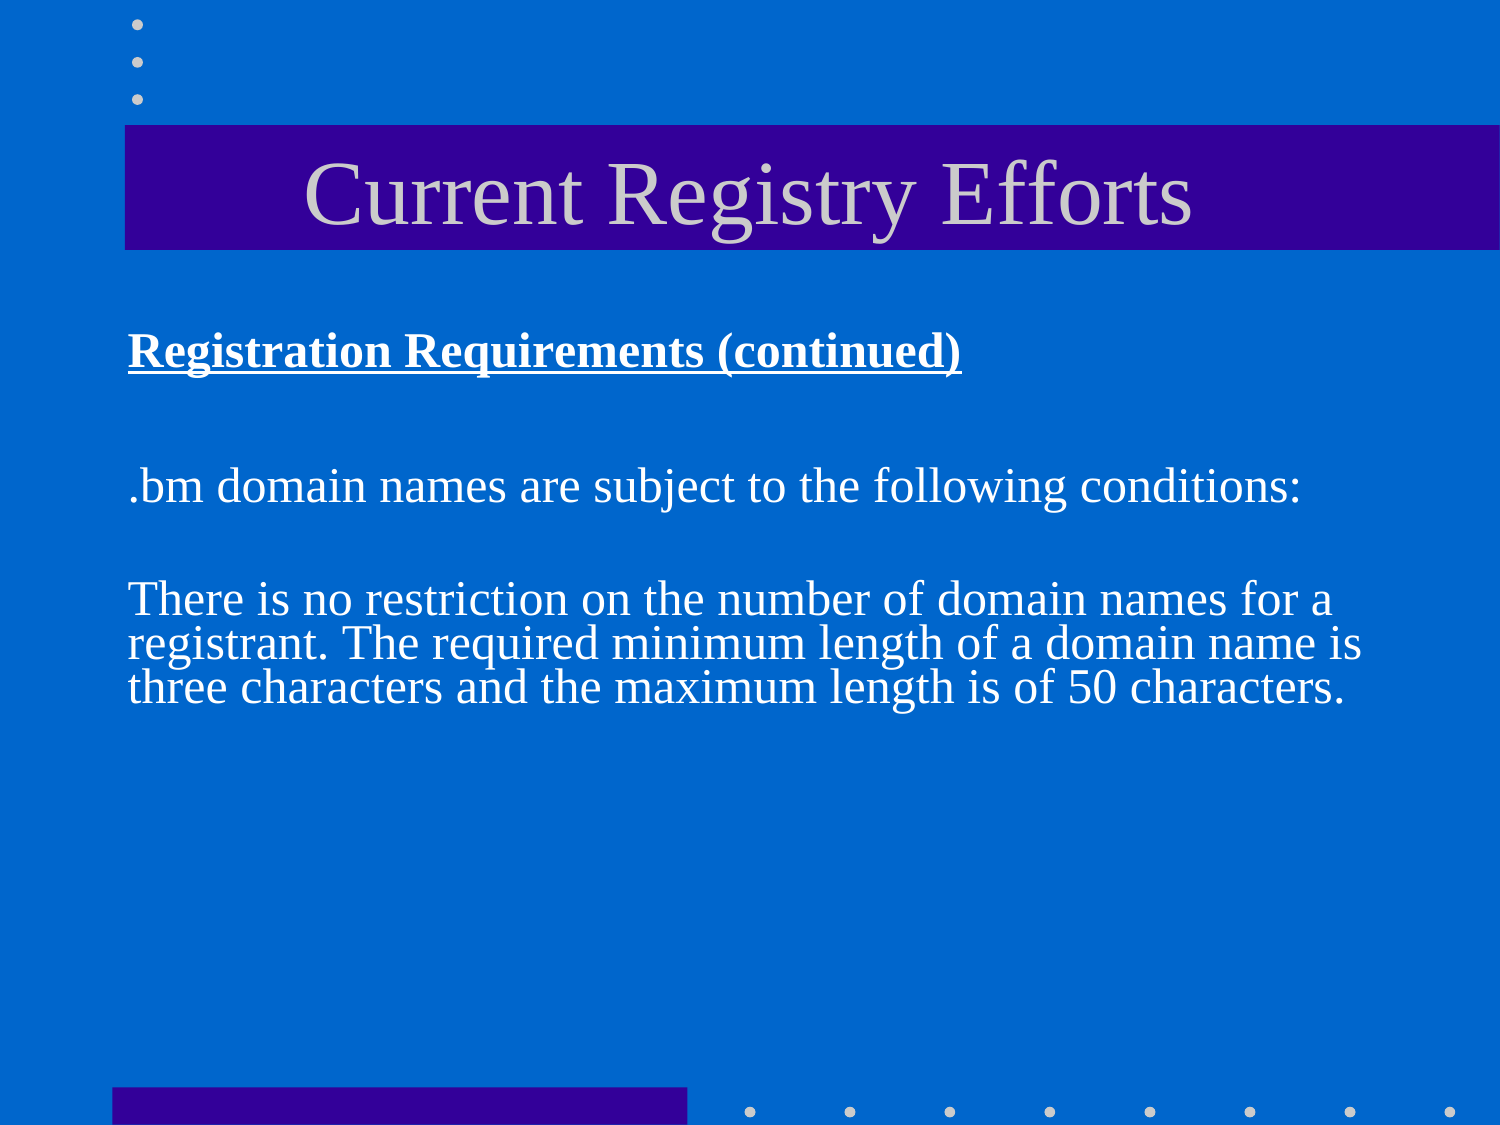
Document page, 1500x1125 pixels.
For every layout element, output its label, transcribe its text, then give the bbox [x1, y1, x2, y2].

list Registration Requirements (continued) .bm domain names are subject to the following conditions: There is no restriction on the number of domain names for a registrant. The required minimum length of a domain name is three characters and the maximum length is of 50 characters. [112, 324, 1388, 1001]
title Current Registry Efforts [112, 99, 1388, 288]
